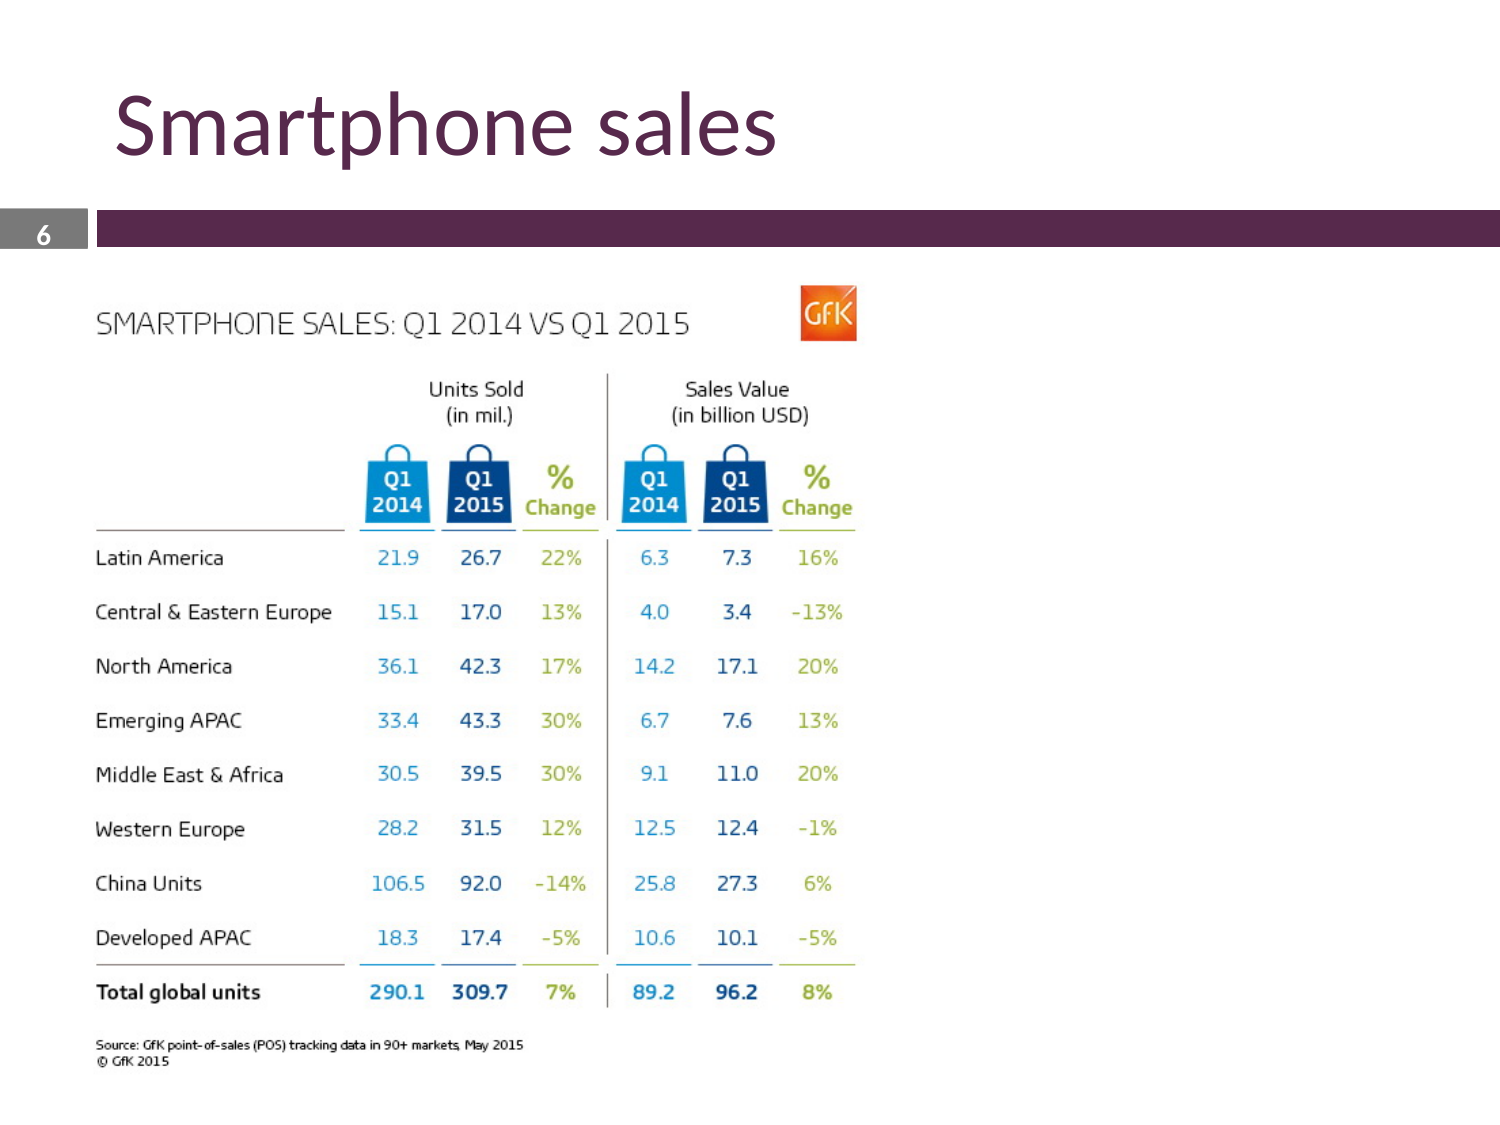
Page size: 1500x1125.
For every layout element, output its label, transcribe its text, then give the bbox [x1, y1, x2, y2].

picture [87, 273, 869, 1101]
title Smartphone sales [99, 37, 1438, 201]
text_box [0, 208, 88, 249]
